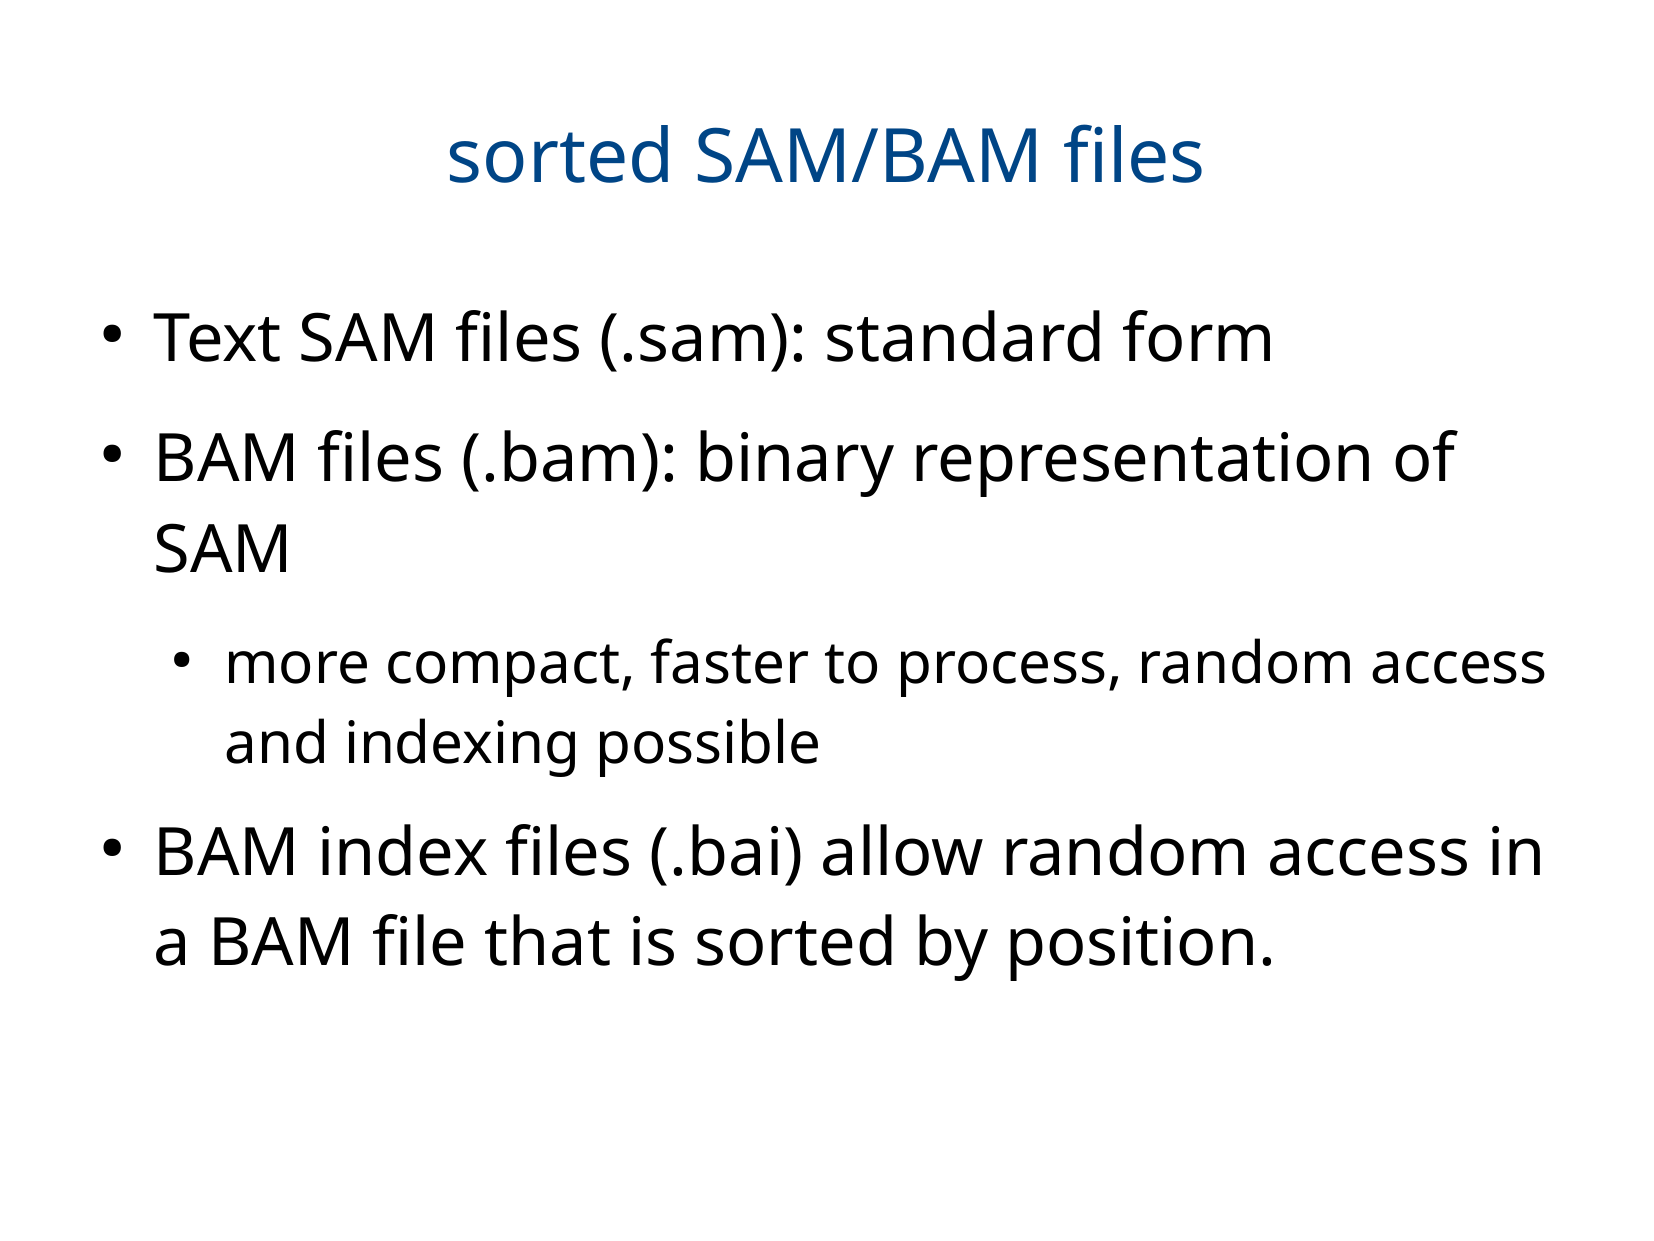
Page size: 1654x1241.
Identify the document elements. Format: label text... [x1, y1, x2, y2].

list Text SAM files (.sam): standard form BAM files (.bam): binary representation of SAM more compact, faster to process, random access and indexing possible BAM index files (.bai) allow random access in a BAM file that is sorted by position. [82, 290, 1571, 1109]
title sorted SAM/BAM files [82, 49, 1571, 257]
